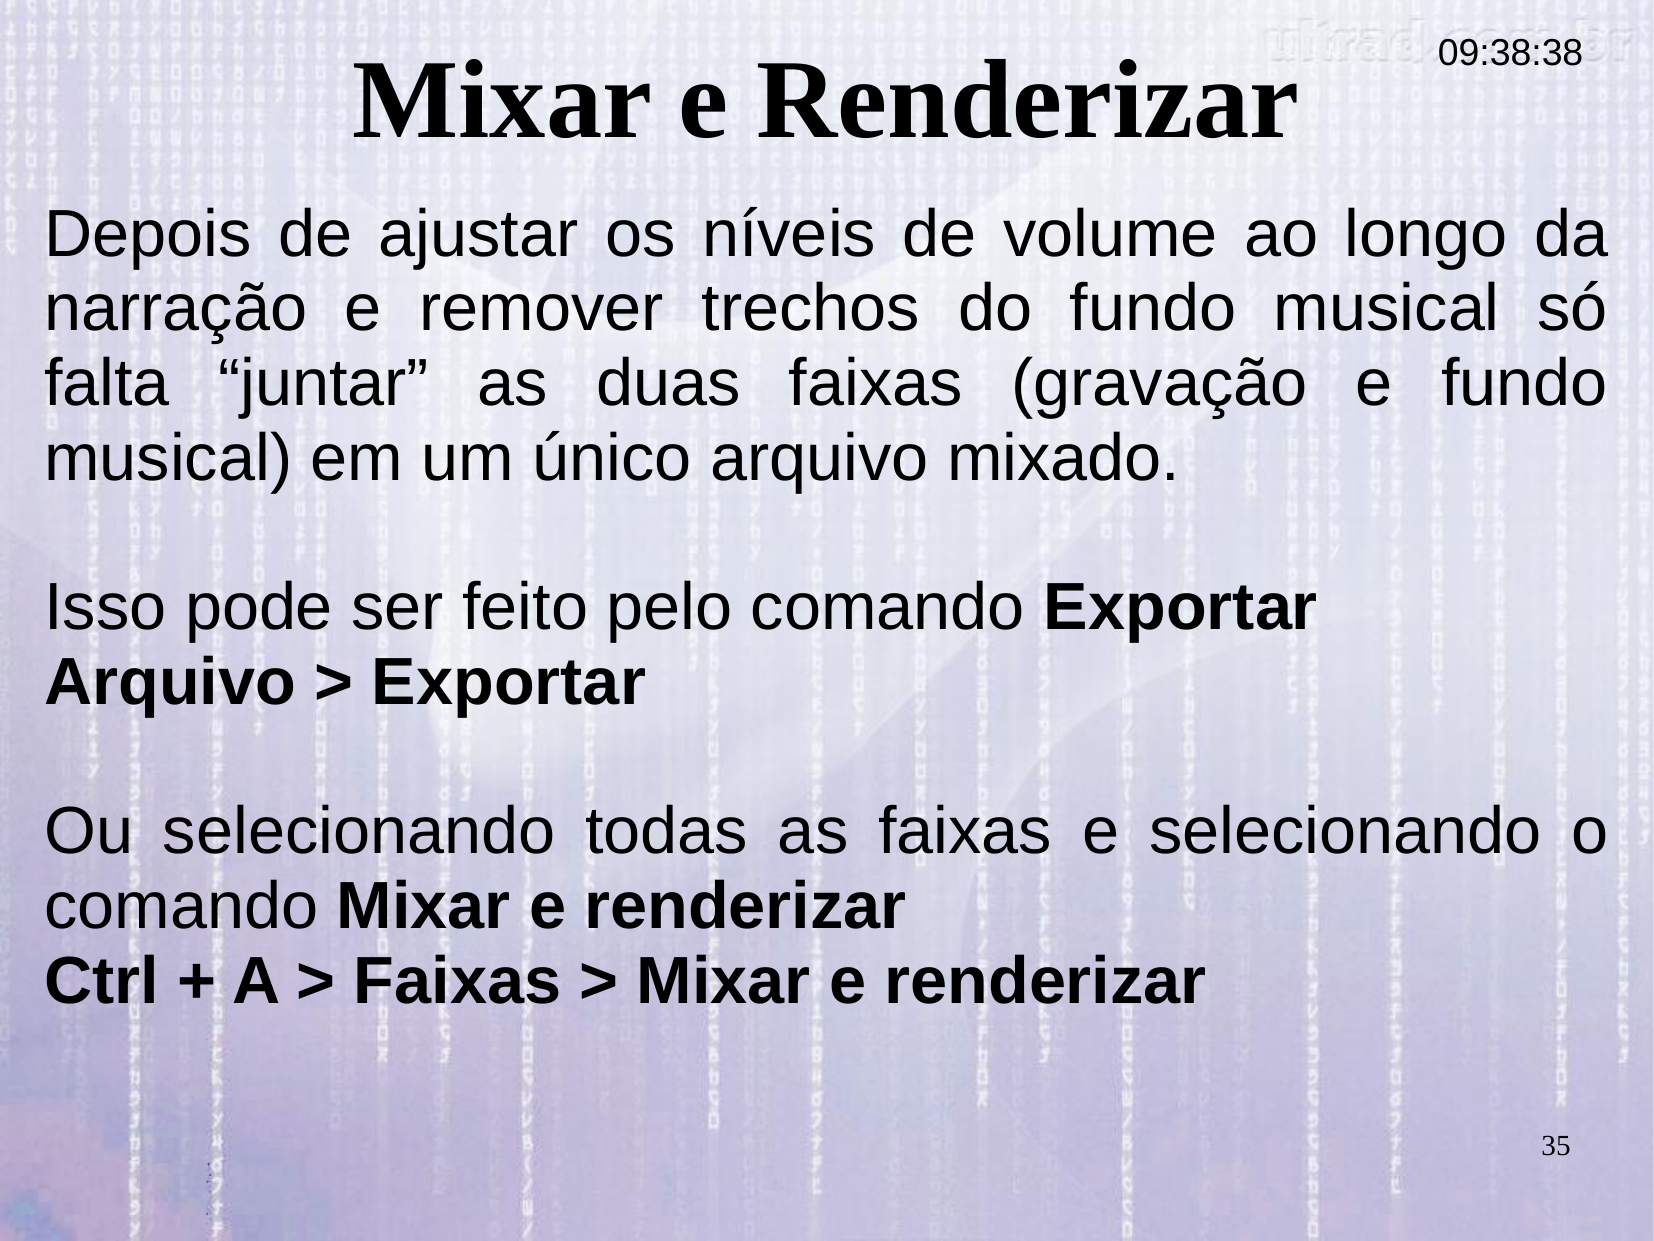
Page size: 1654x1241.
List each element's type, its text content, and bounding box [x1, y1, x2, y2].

text_box Mixar e Renderizar [29, 29, 1625, 188]
picture [0, 0, 1654, 1241]
text_box Depois de ajustar os níveis de volume ao longo da narração e remover trechos do fundo musical só falta “juntar” as duas faixas (gravação e fundo musical) em um único arquivo mixado. Isso pode ser feito pelo comando Exportar Arquivo > Exportar Ou selecionando todas as faixas e selecionando o comando Mixar e renderizar Ctrl + A > Faixas > Mixar e renderizar [29, 188, 1625, 1026]
text_box 12:04:18 [1423, 23, 1631, 94]
